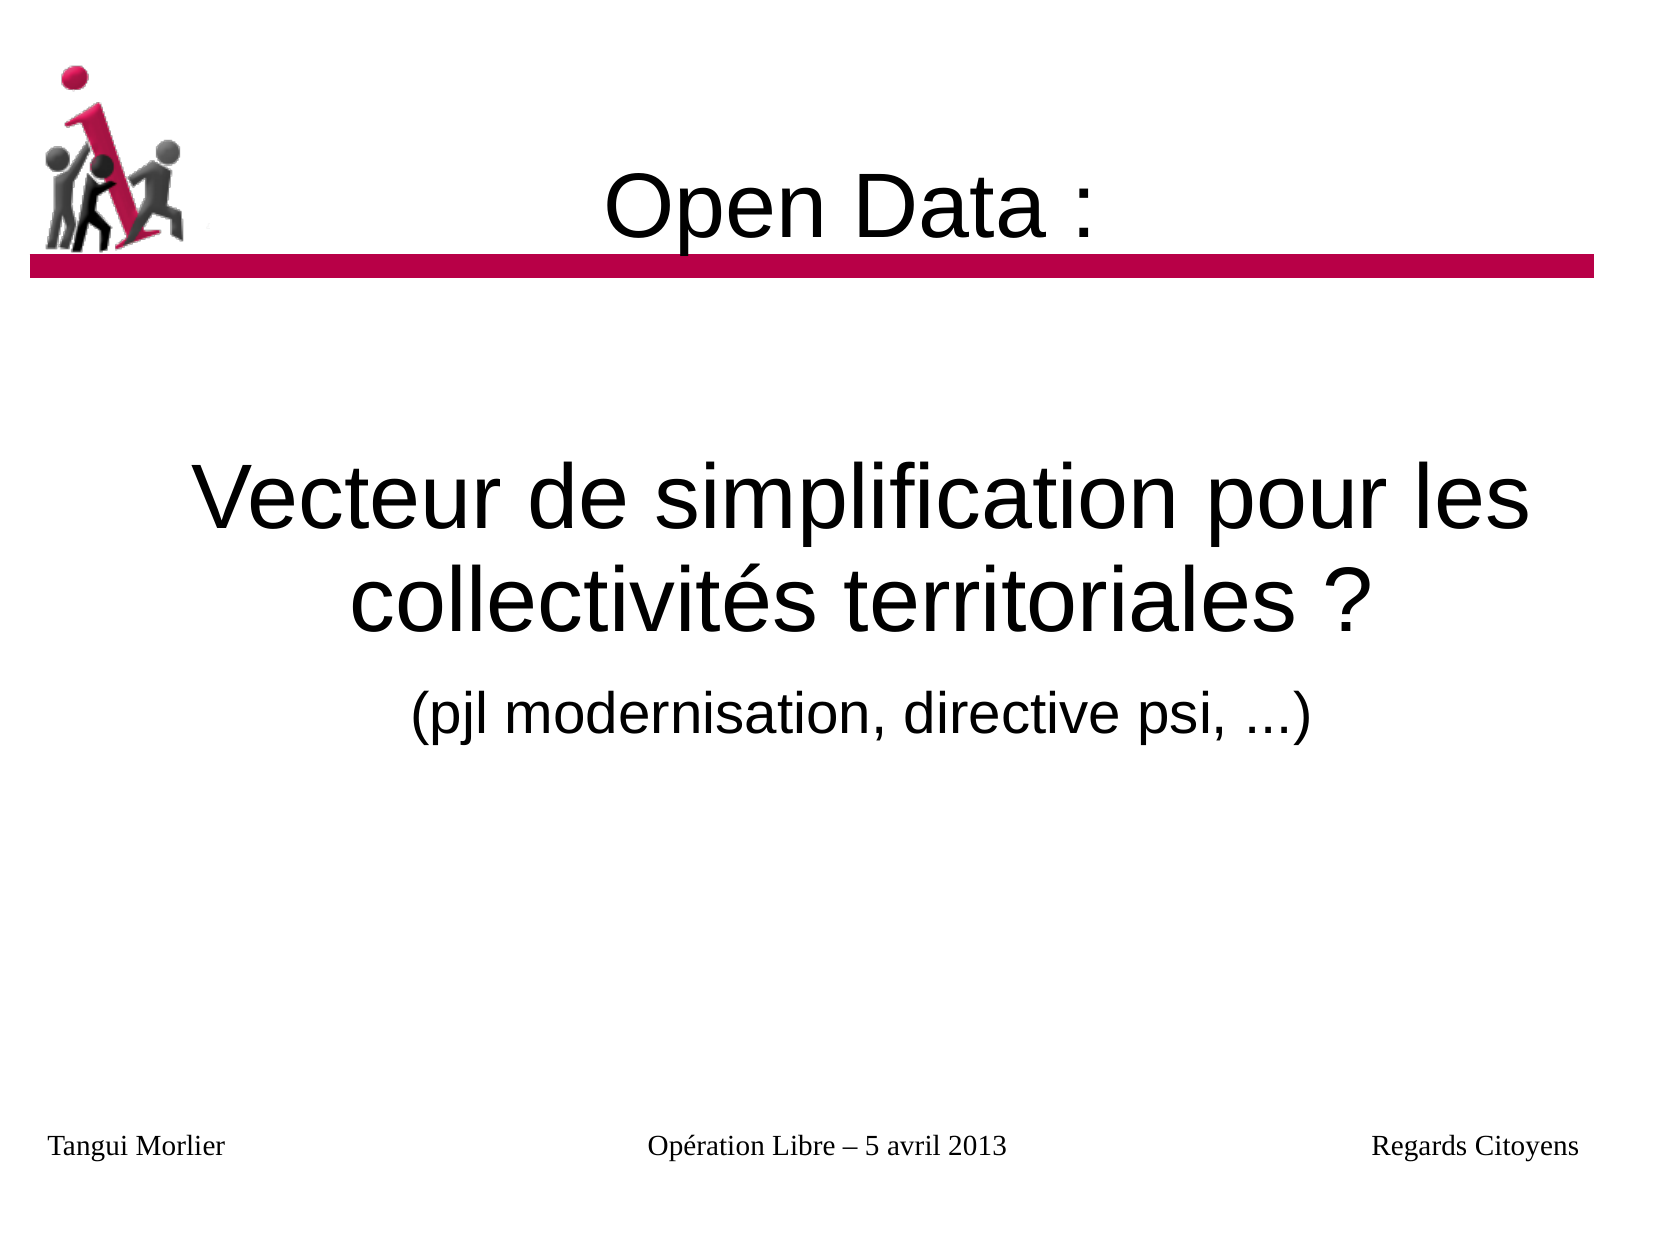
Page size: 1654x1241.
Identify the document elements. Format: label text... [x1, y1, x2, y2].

title Open Data : [106, 102, 1595, 310]
picture [29, 60, 210, 254]
list Vecteur de simplification pour les collectivités territoriales ? (pjl modernisation, directive psi, ...) [82, 313, 1571, 1034]
